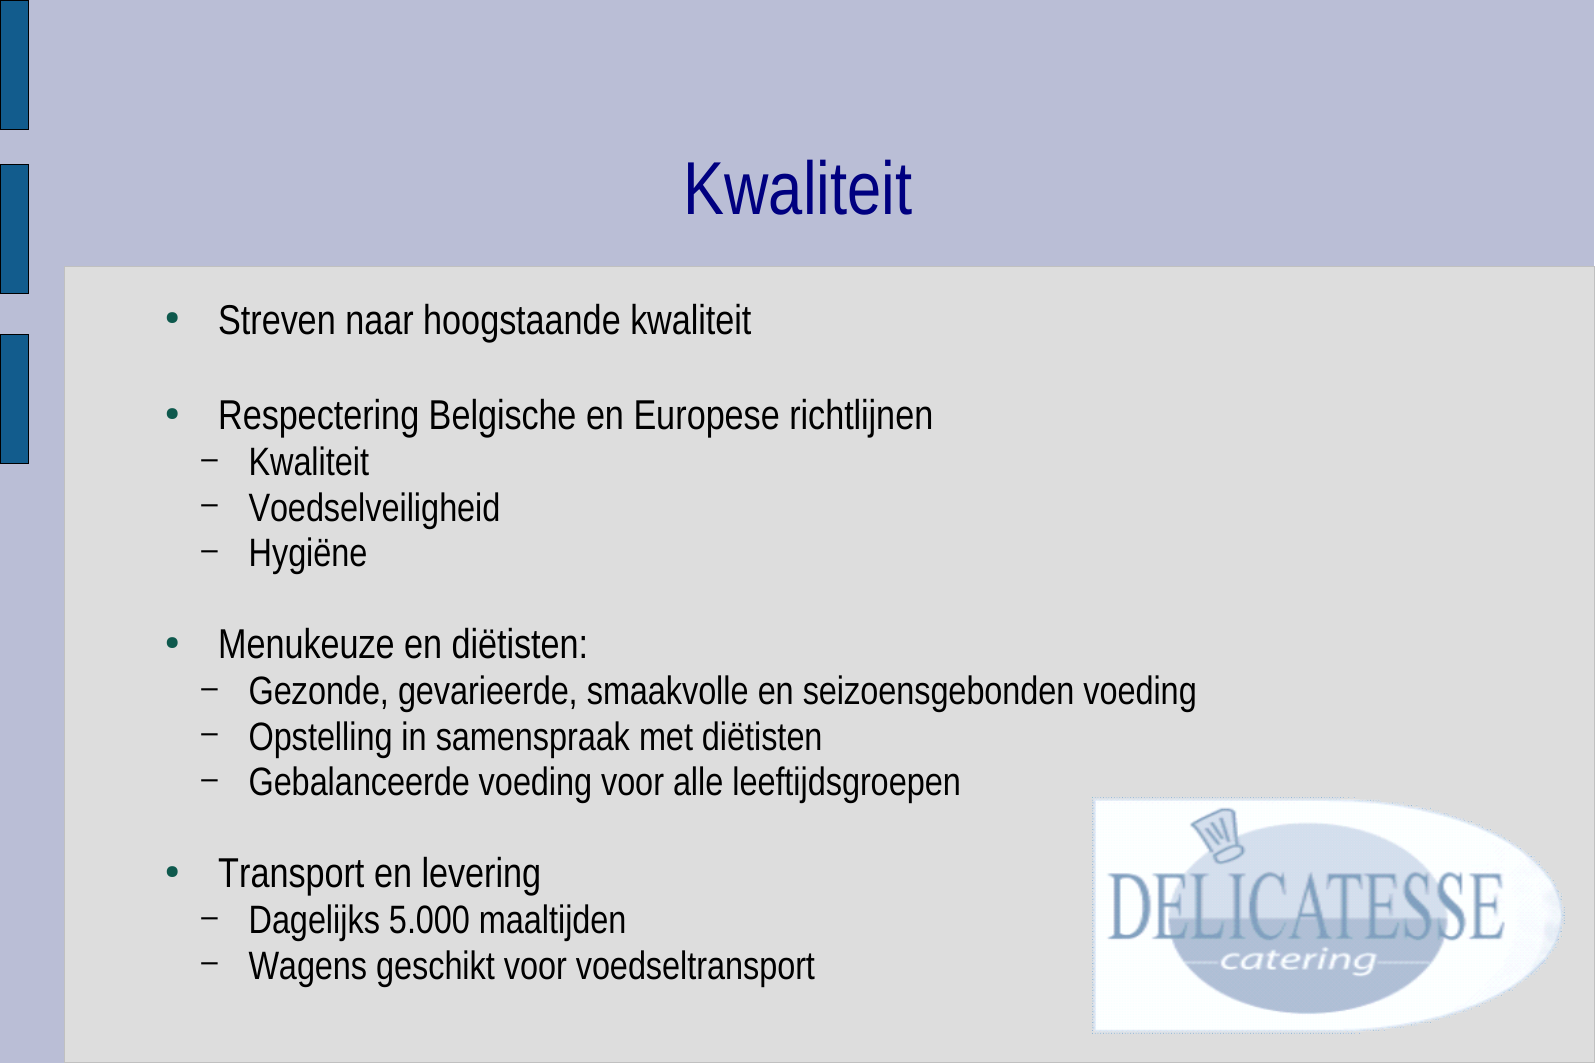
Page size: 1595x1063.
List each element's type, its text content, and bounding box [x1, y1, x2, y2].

picture [1092, 797, 1565, 1034]
list Streven naar hoogstaande kwaliteit Respectering Belgische en Europese richtlijnen Kwaliteit Voedselveiligheid Hygiëne Menukeuze en diëtisten: Gezonde, gevarieerde, smaakvolle en seizoensgebonden voeding Opstelling in samenspraak met diëtisten Gebalanceerde voeding voor alle leeftijdsgroepen Transport en levering Dagelijks 5.000 maaltijden Wagens geschikt voor voedseltransport [147, 295, 1479, 982]
title Kwaliteit [117, 98, 1479, 276]
